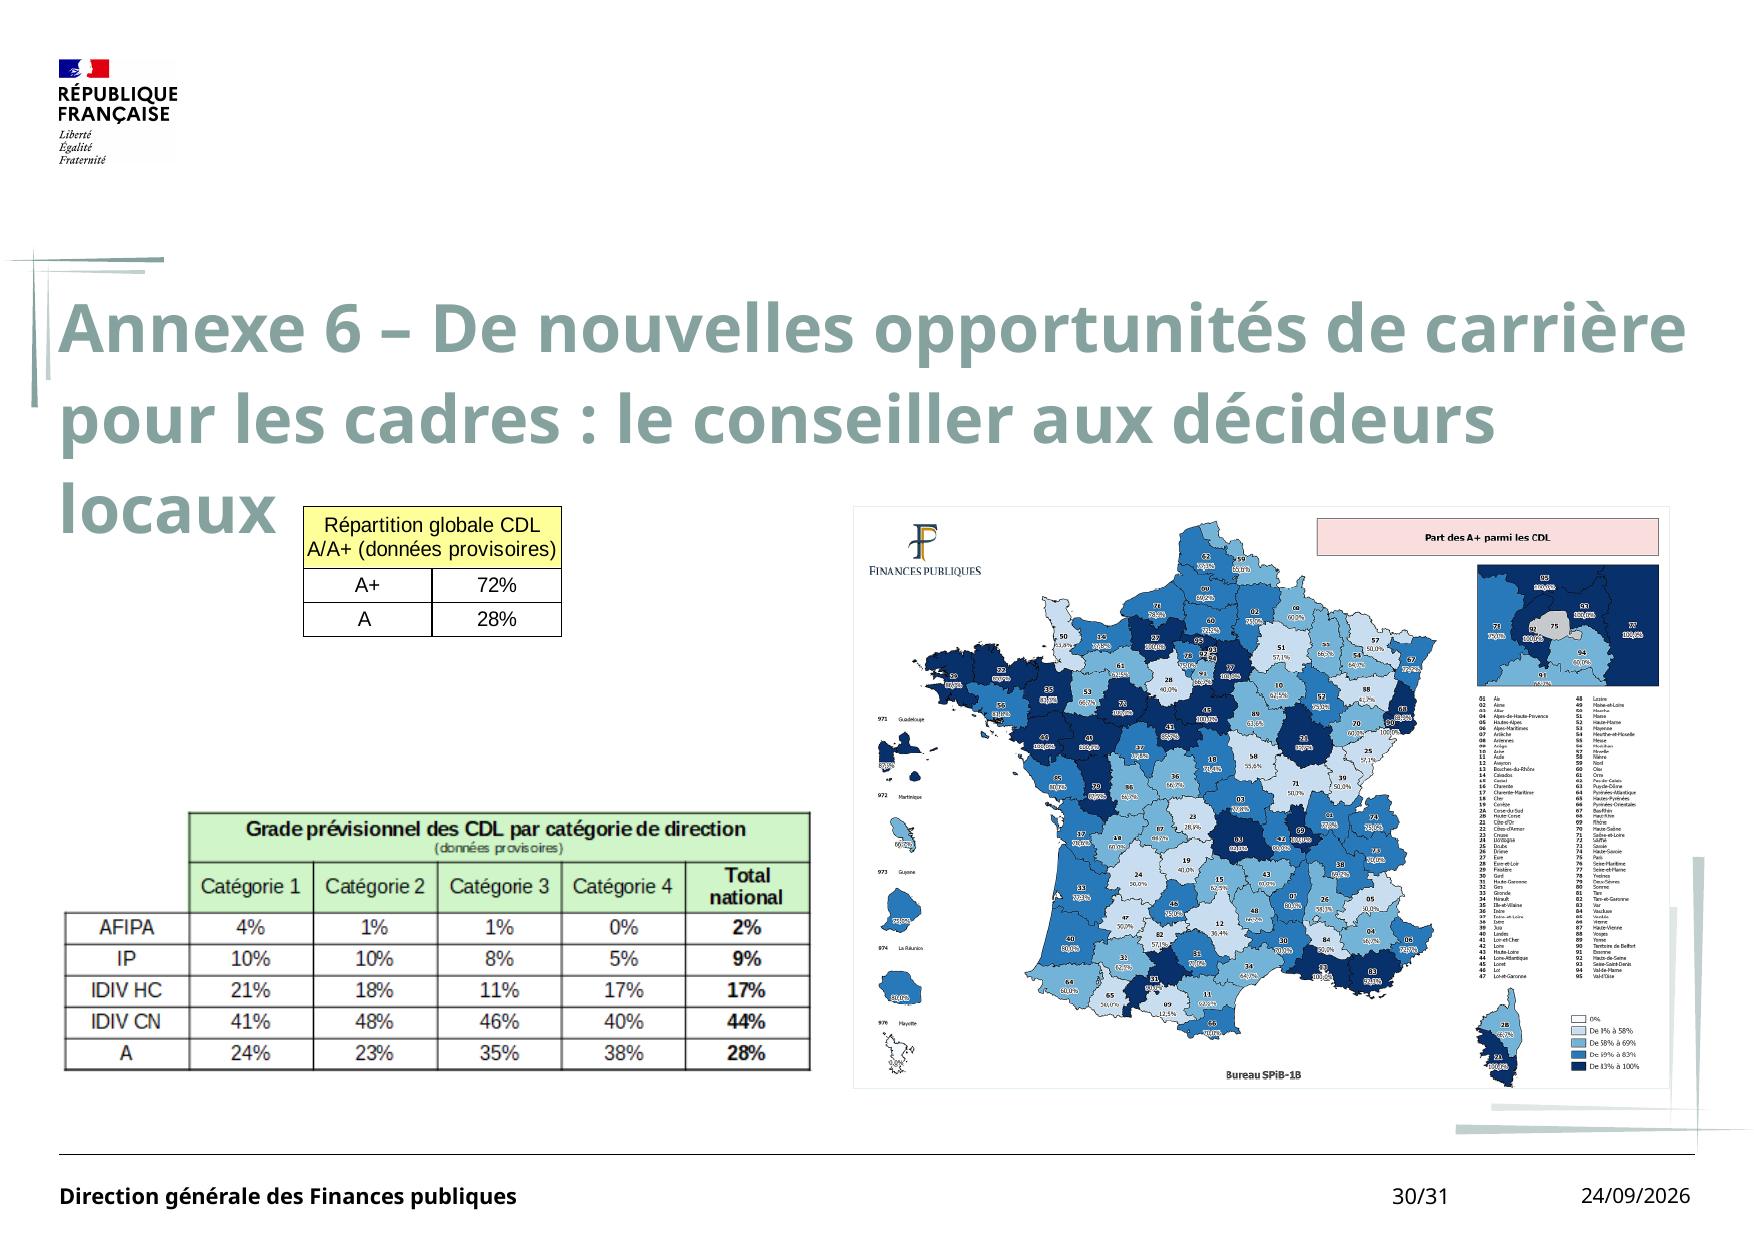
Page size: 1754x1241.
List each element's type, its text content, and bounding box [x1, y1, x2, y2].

picture [60, 802, 834, 1089]
list Annexe 6 – De nouvelles opportunités de carrière pour les cadres : le conseiller aux décideurs locaux [59, 281, 1706, 1241]
picture [59, 59, 178, 164]
chart [303, 506, 565, 639]
picture [853, 506, 1670, 1089]
